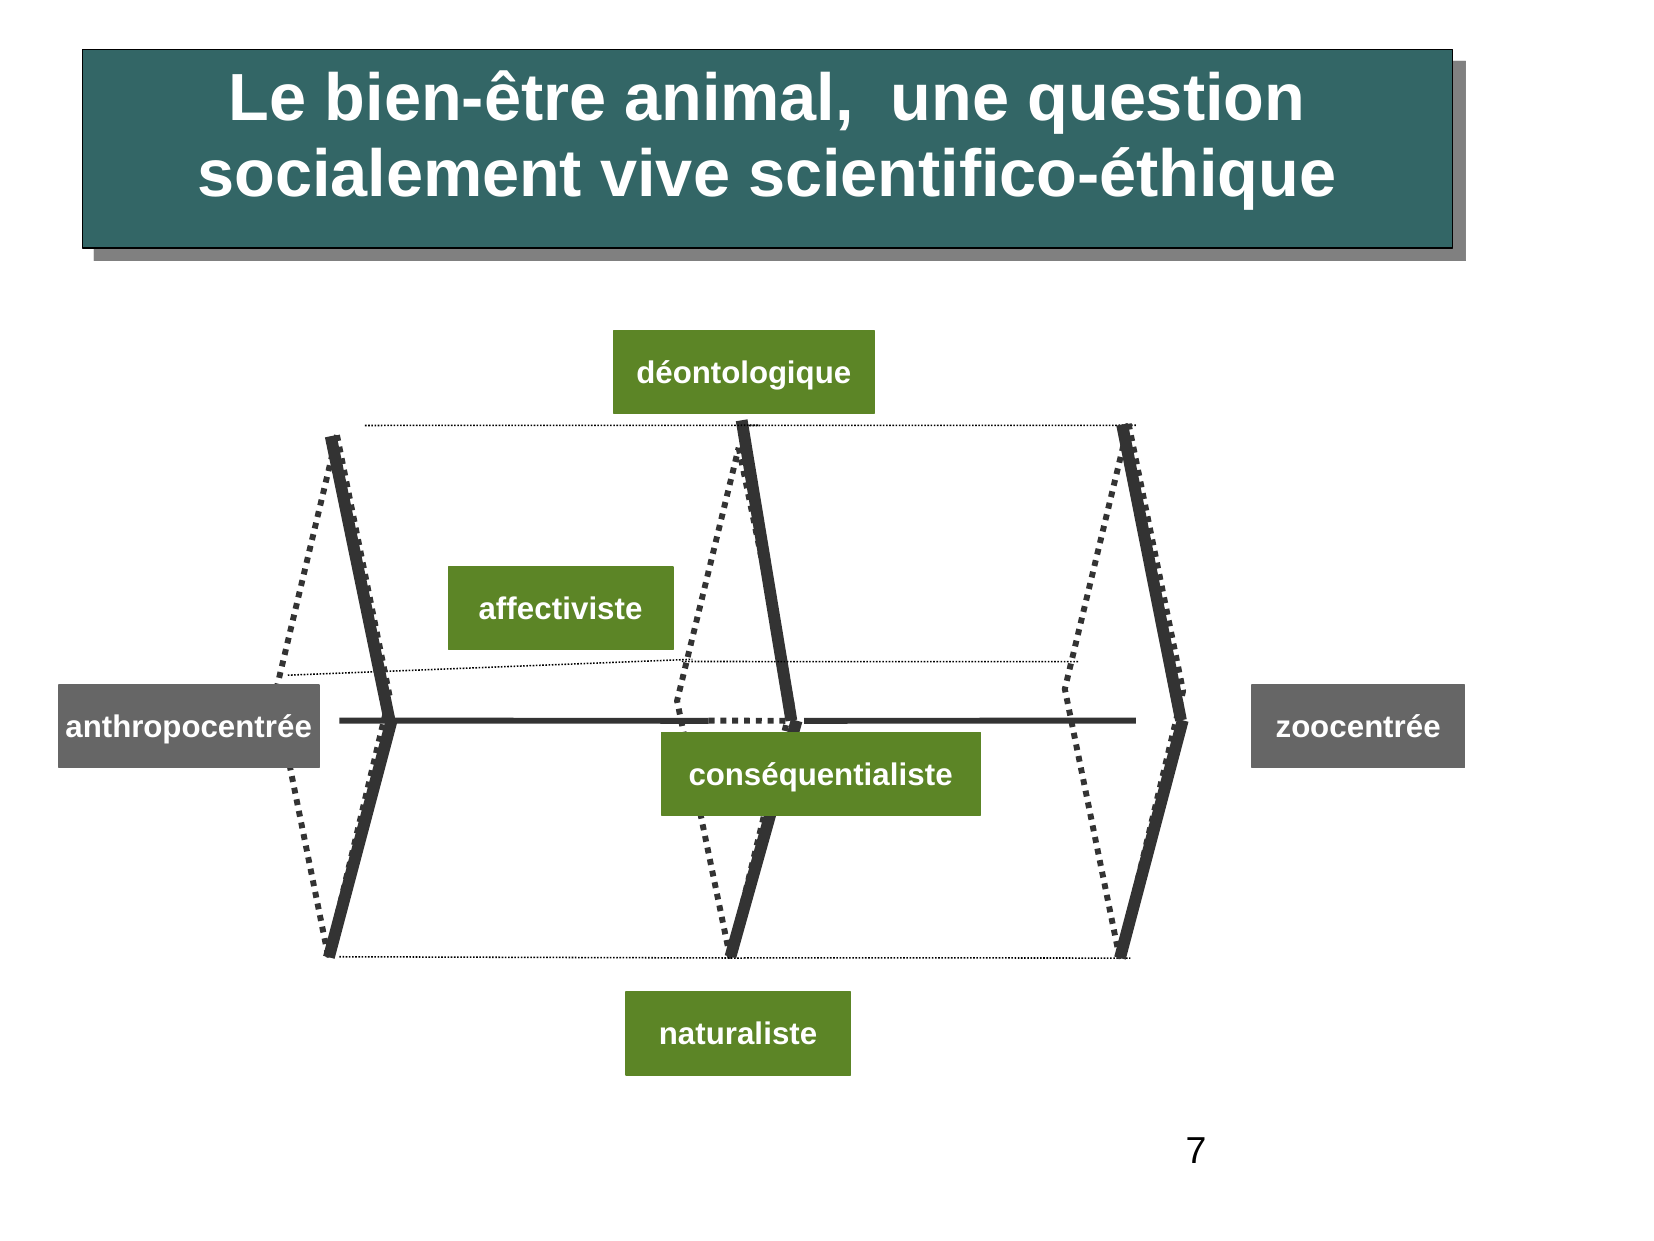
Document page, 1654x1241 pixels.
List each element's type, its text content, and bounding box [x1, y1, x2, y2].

picture [753, 448, 915, 732]
text_box zoocentrée [1252, 685, 1465, 768]
text_box Le bien-être animal, une question socialement vive scientifico-éthique [82, 49, 1453, 249]
text_box affectiviste [448, 566, 632, 650]
text_box conséquentialiste [661, 732, 981, 815]
text_box naturaliste [625, 992, 851, 1075]
picture [632, 448, 790, 959]
text_box déontologique [613, 330, 874, 414]
text_box anthropocentrée [59, 685, 319, 768]
picture [737, 815, 915, 959]
